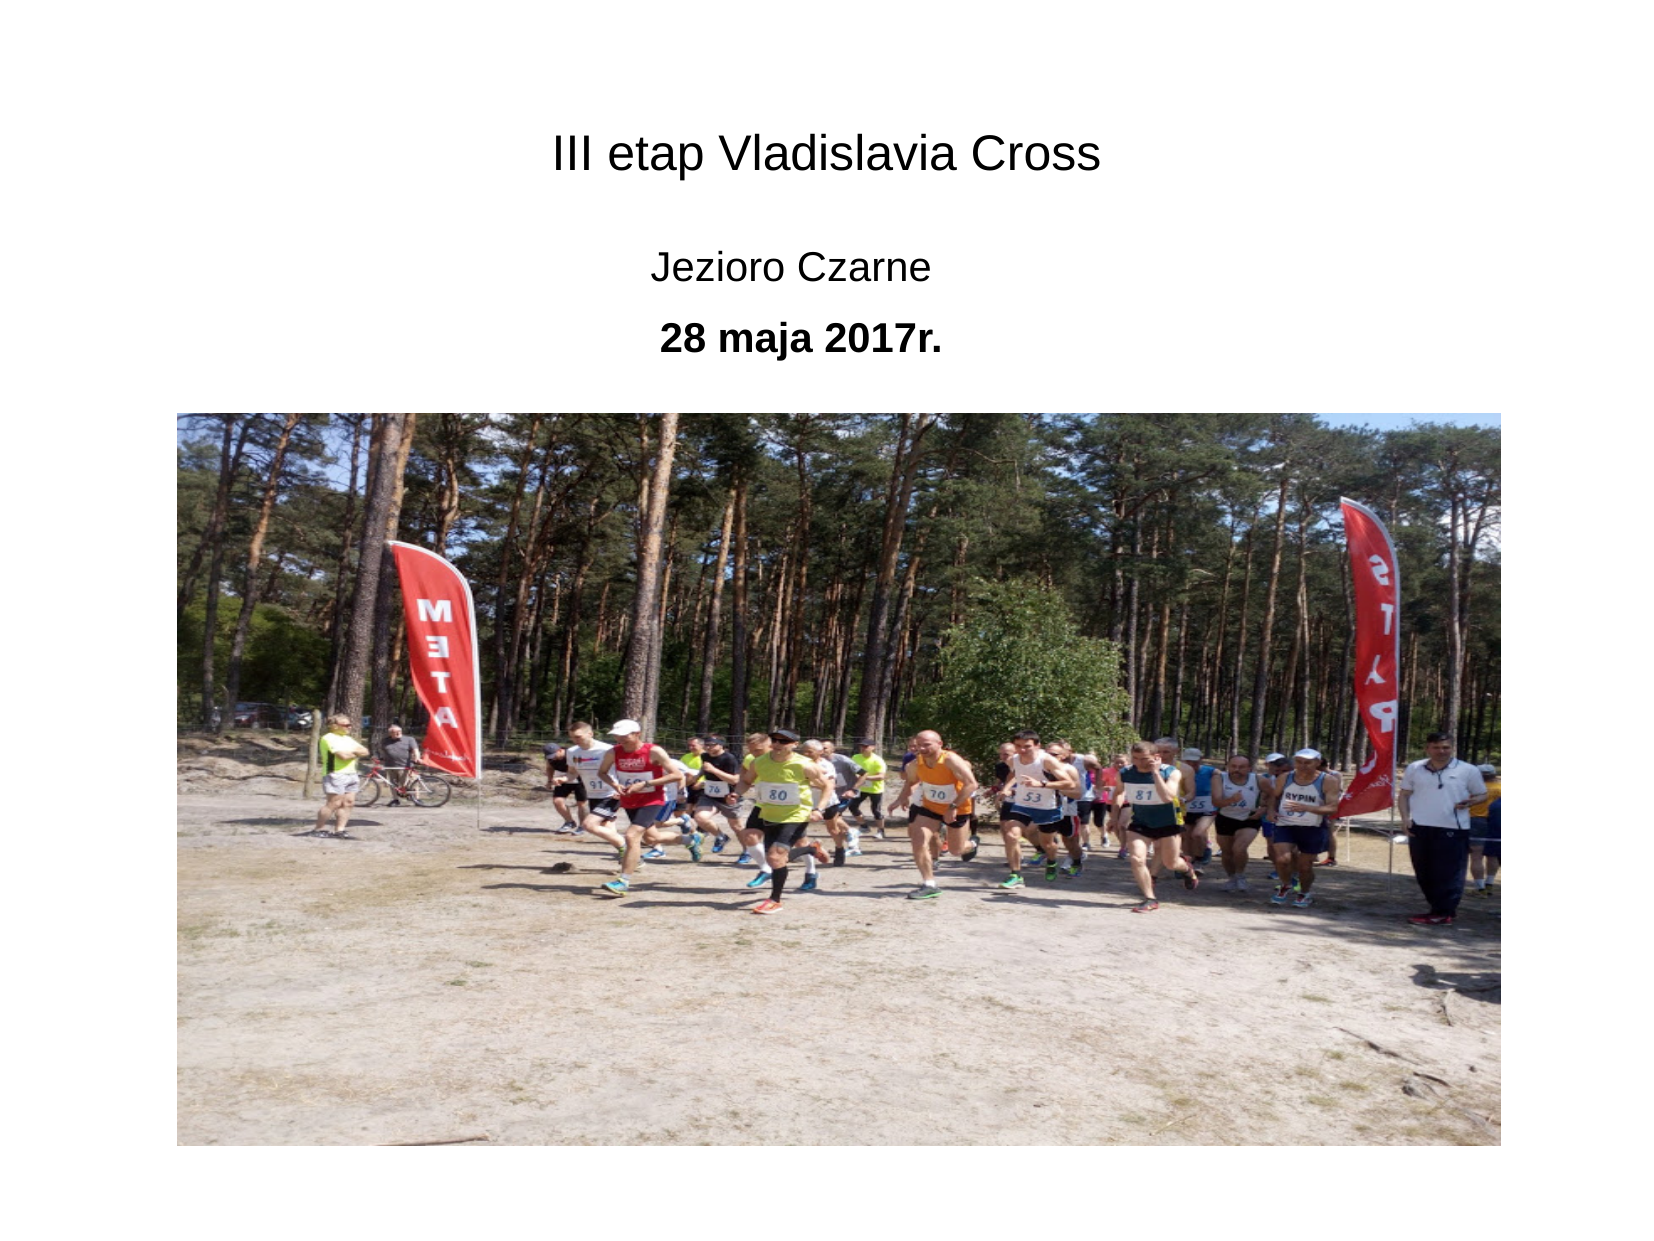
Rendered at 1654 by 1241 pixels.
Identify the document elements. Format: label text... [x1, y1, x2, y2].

picture [177, 413, 1501, 1146]
text_box 28 maja 2017r. [472, 307, 1087, 413]
text_box Jezioro Czarne [267, 236, 1428, 308]
title III etap Vladislavia Cross [82, 49, 1571, 257]
